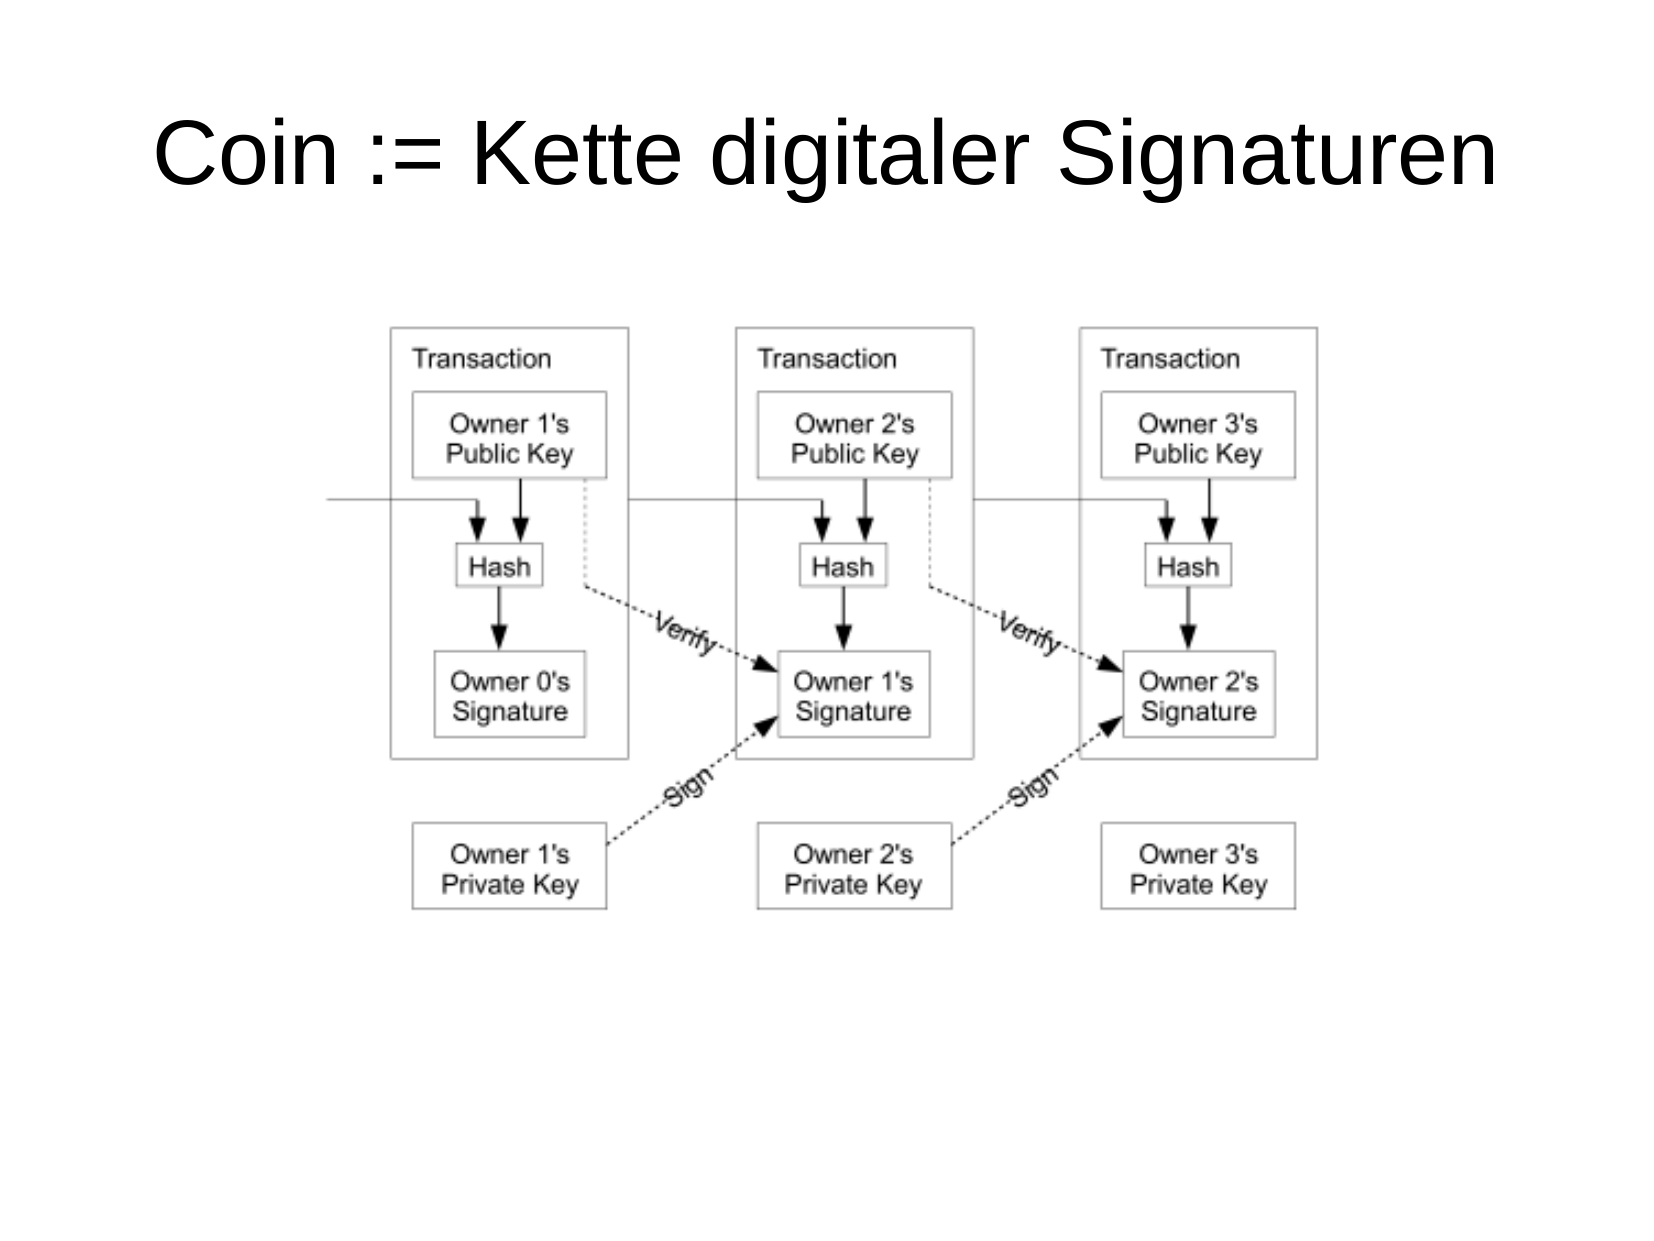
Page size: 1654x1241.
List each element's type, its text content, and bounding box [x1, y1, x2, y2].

picture [300, 301, 1354, 939]
title Coin := Kette digitaler Signaturen [82, 56, 1571, 250]
